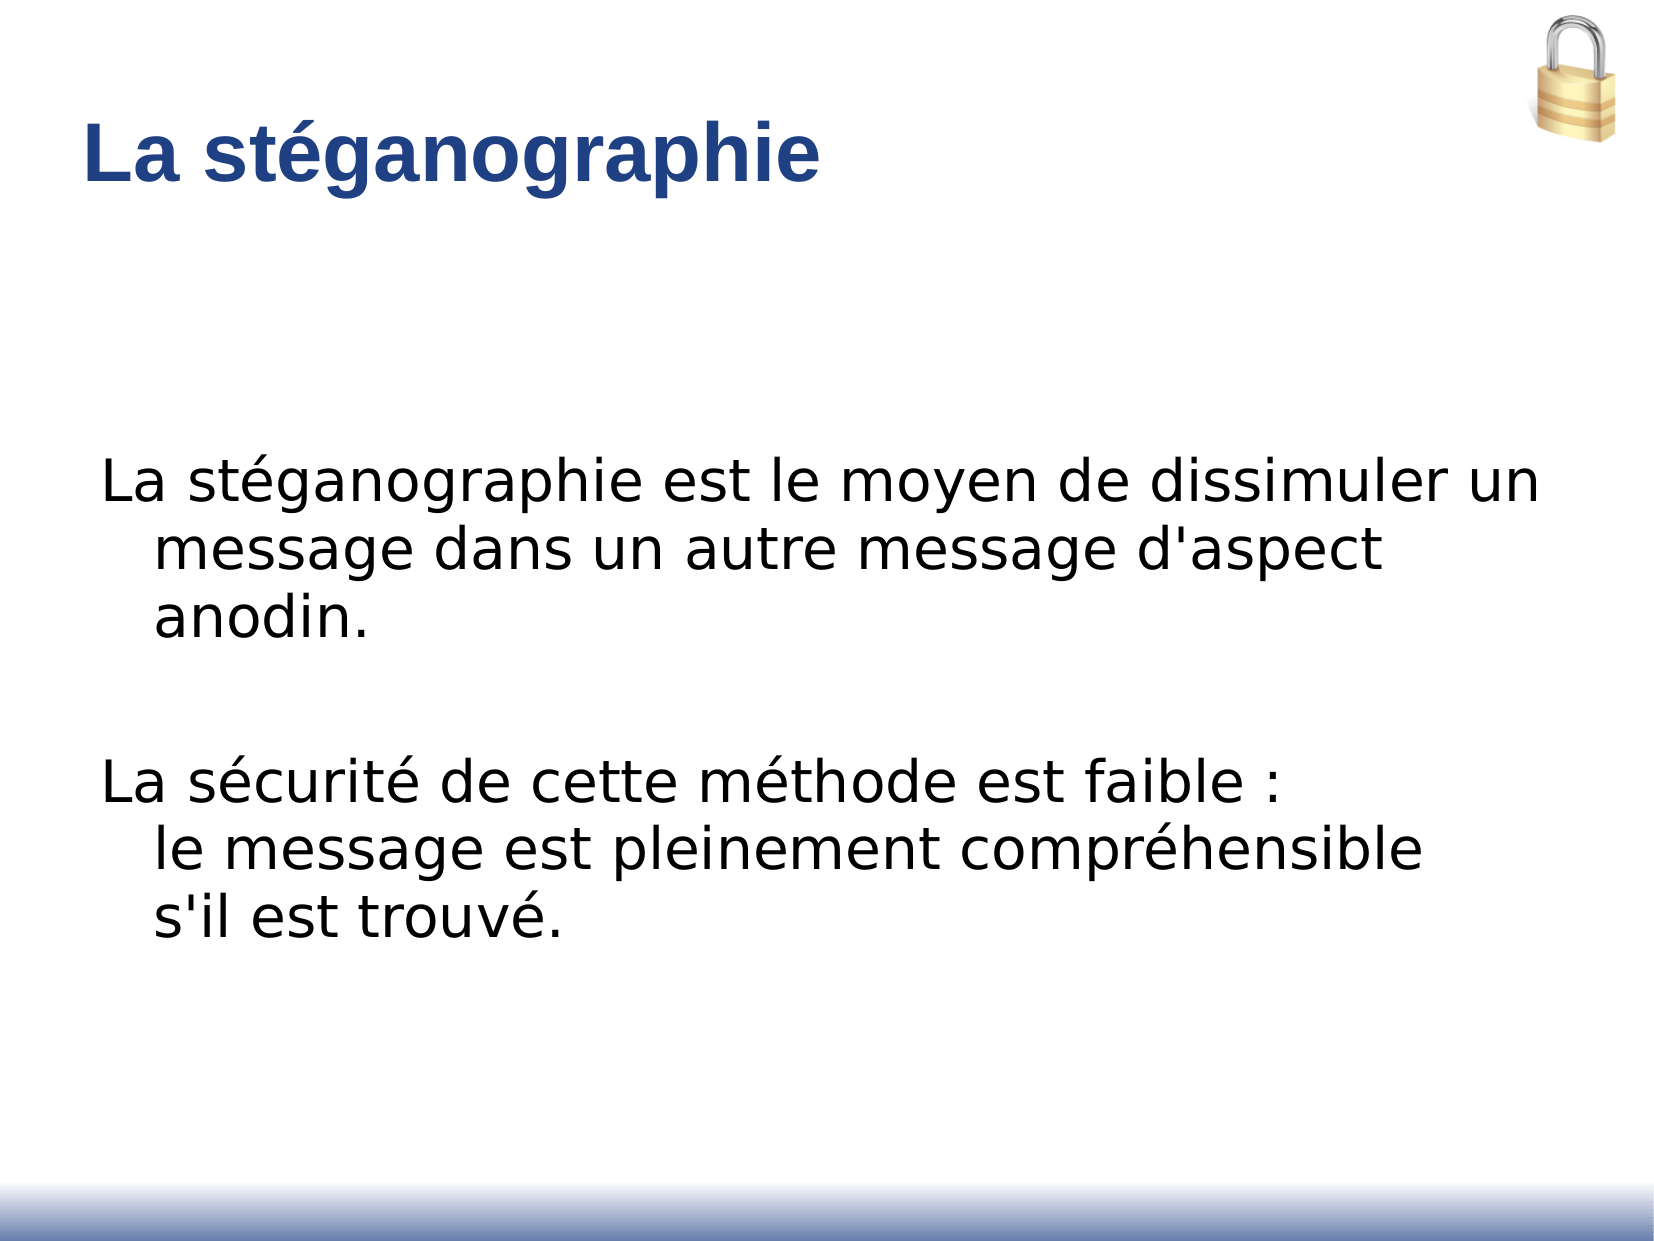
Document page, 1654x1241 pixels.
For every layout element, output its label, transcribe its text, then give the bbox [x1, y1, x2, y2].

list La stéganographie est le moyen de dissimuler un message dans un autre message d'aspect anodin. La sécurité de cette méthode est faible : le message est pleinement compréhensible s'il est trouvé. [82, 290, 1571, 1094]
picture [1505, 11, 1642, 148]
title La stéganographie [82, 49, 1571, 257]
